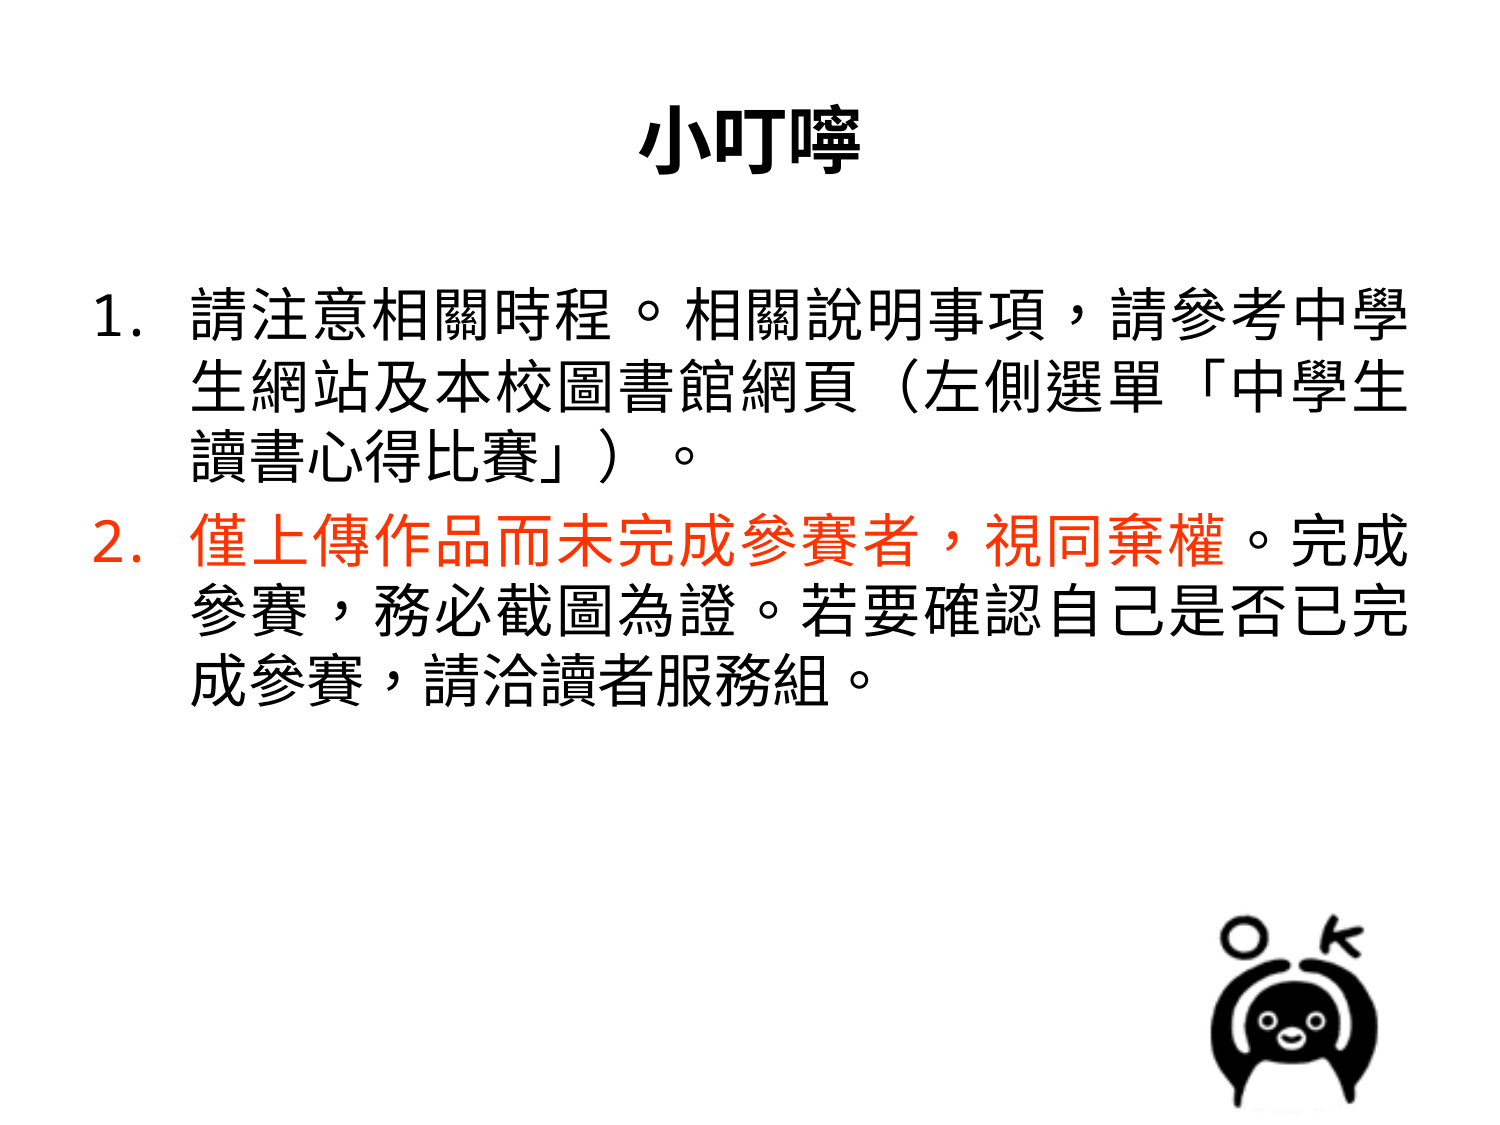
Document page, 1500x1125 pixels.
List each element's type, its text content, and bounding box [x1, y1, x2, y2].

list 請注意相關時程。相關說明事項，請參考中學生網站及本校圖書館網頁（左側選單「中學生讀書心得比賽」）。 僅上傳作品而未完成參賽者，視同棄權。完成參賽，務必截圖為證。若要確認自己是否已完成參賽，請洽讀者服務組。 [75, 262, 1426, 1005]
title 小叮嚀 [75, 45, 1426, 233]
picture [1163, 889, 1420, 1125]
